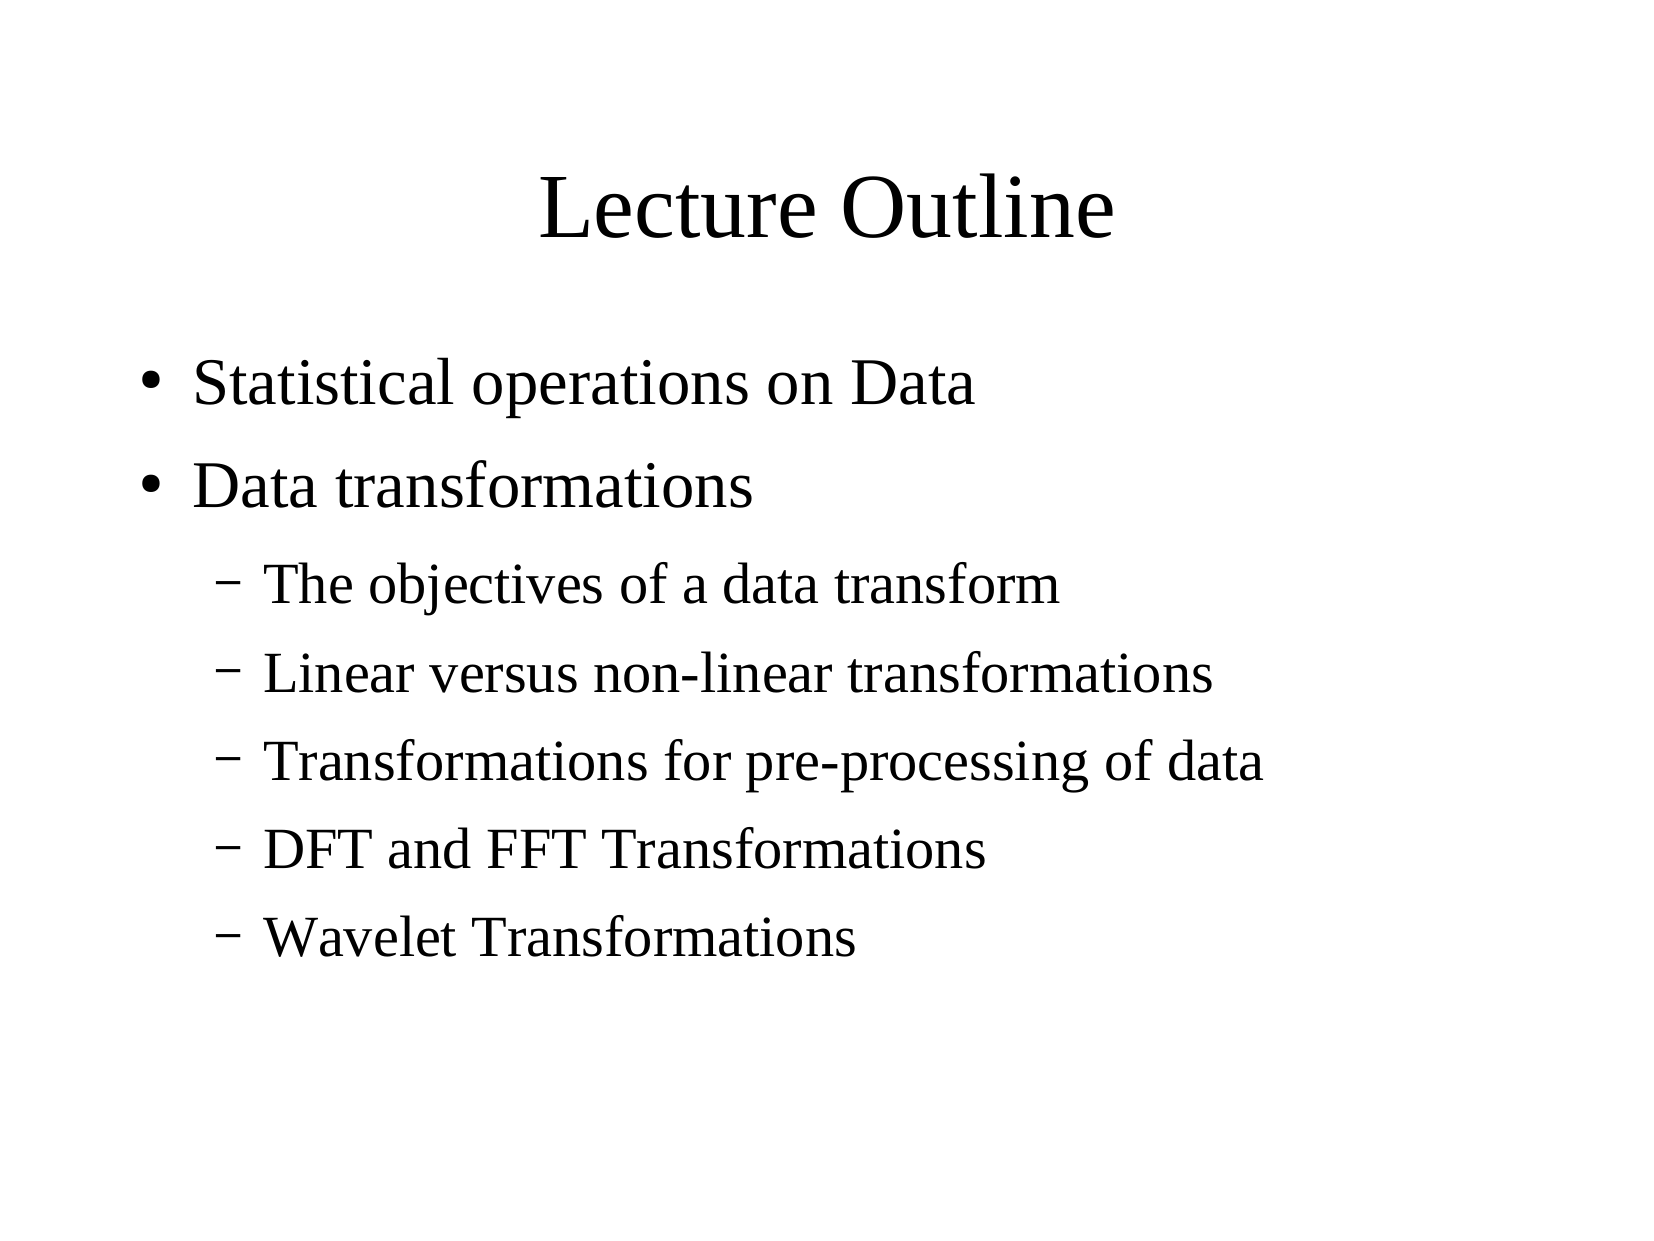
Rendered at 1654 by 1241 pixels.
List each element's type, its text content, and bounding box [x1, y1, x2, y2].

title Lecture Outline [121, 102, 1534, 311]
list Statistical operations on Data Data transformations The objectives of a data transform Linear versus non-linear transformations Transformations for pre-processing of data DFT and FFT Transformations Wavelet Transformations [121, 344, 1534, 1127]
